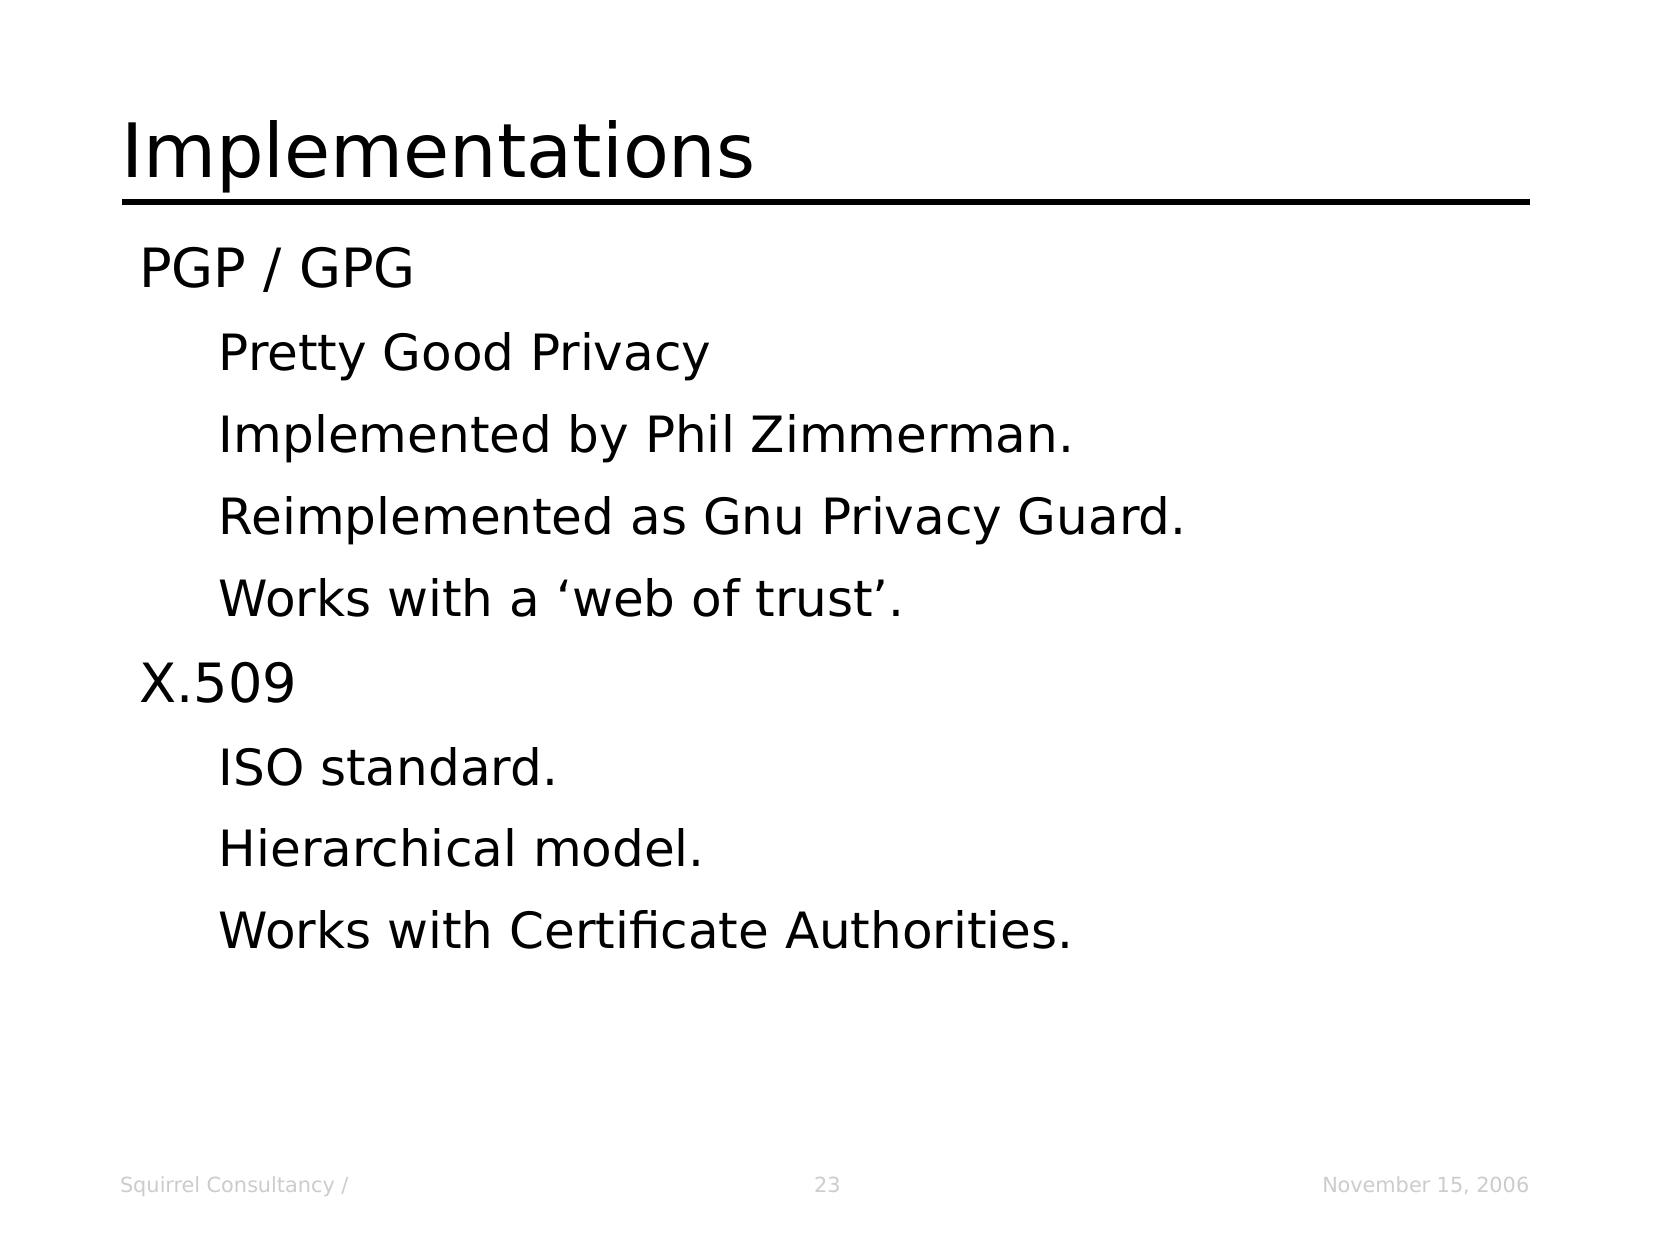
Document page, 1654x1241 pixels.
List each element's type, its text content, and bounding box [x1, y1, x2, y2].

list PGP / GPG Pretty Good Privacy Implemented by Phil Zimmerman. Reimplemented as Gnu Privacy Guard. Works with a ‘web of trust’. X.509 ISO standard. Hierarchical model. Works with Certificate Authorities. [121, 237, 1534, 1141]
title Implementations [121, 102, 1534, 200]
